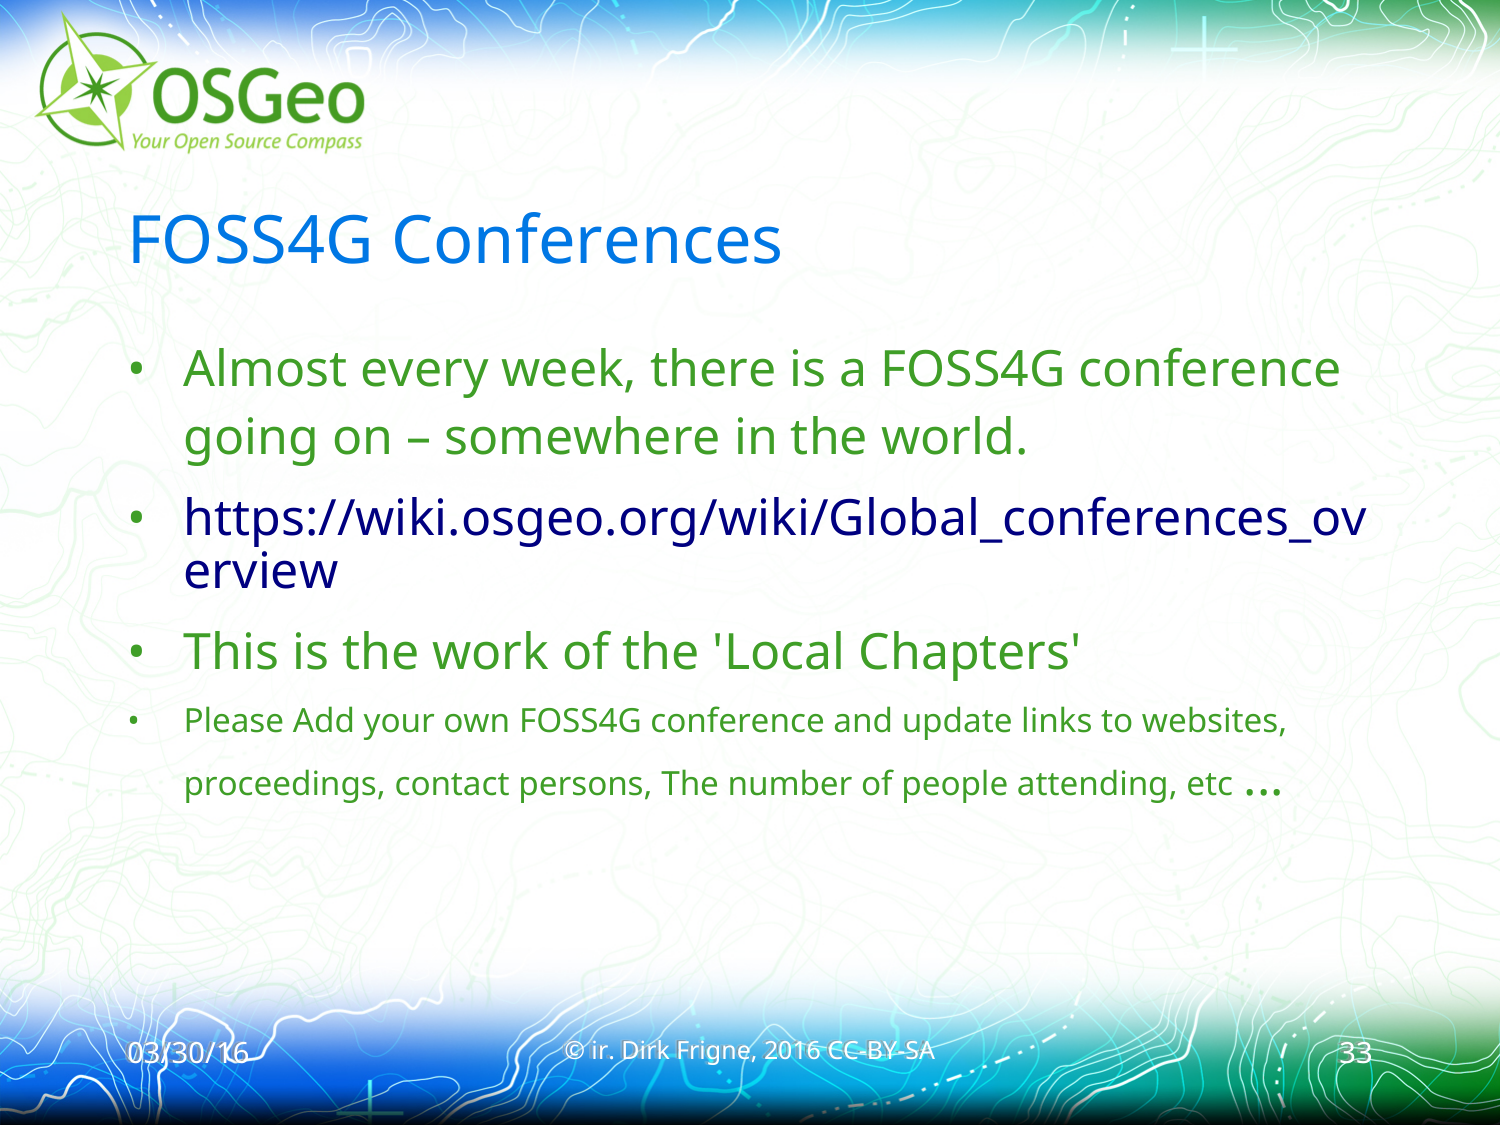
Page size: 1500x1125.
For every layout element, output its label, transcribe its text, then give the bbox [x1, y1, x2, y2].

list Almost every week, there is a FOSS4G conference going on – somewhere in the world. https://wiki.osgeo.org/wiki/Global_conferences_overview This is the work of the 'Local Chapters' Please Add your own FOSS4G conference and update links to websites, proceedings, contact persons, The number of people attending, etc ... [112, 324, 1388, 1000]
title FOSS4G Conferences [112, 187, 1388, 288]
picture [0, 0, 1500, 1125]
